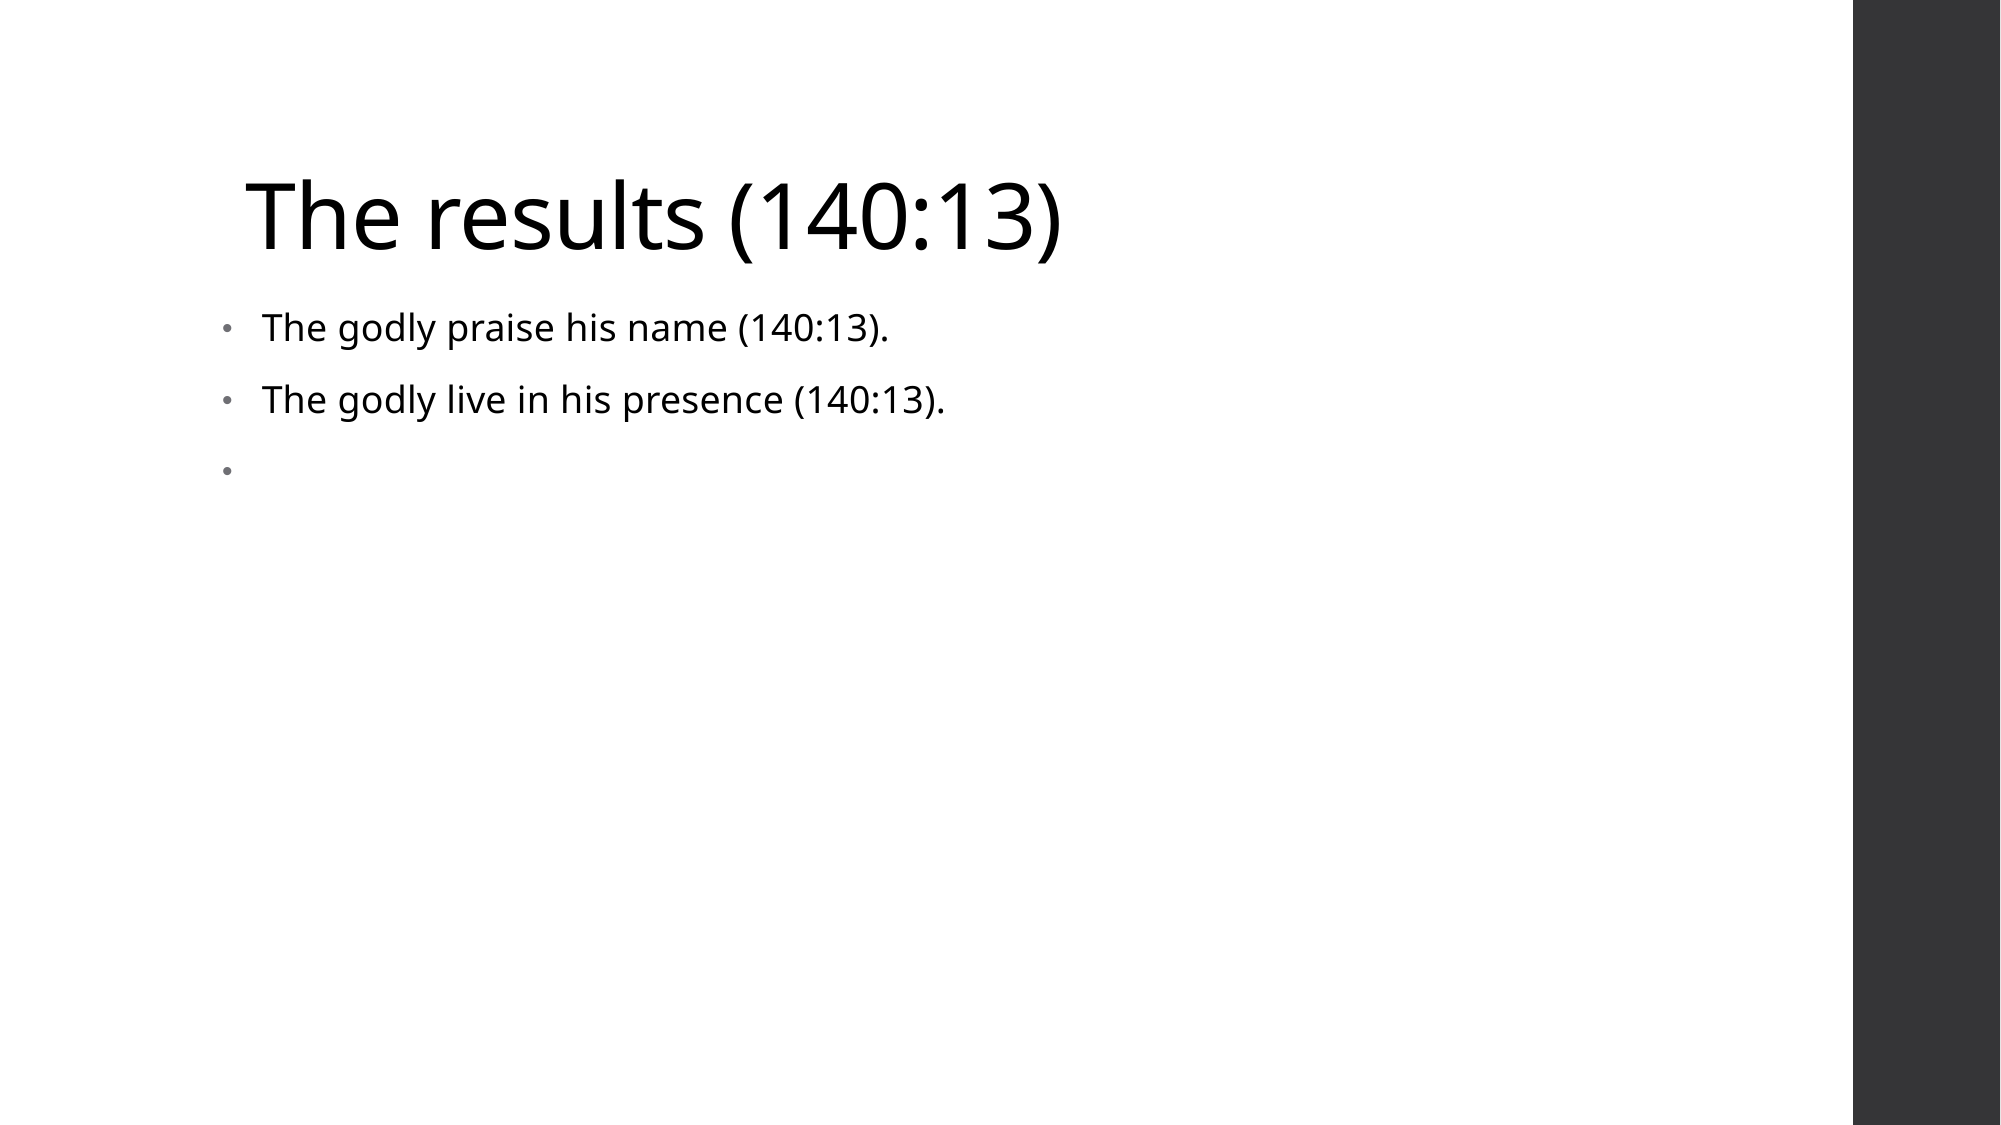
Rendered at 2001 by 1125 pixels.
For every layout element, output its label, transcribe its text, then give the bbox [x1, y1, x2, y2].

list The godly praise his name (140:13). The godly live in his presence (140:13). [206, 299, 1617, 1014]
title The results (140:13) [206, 60, 1797, 278]
